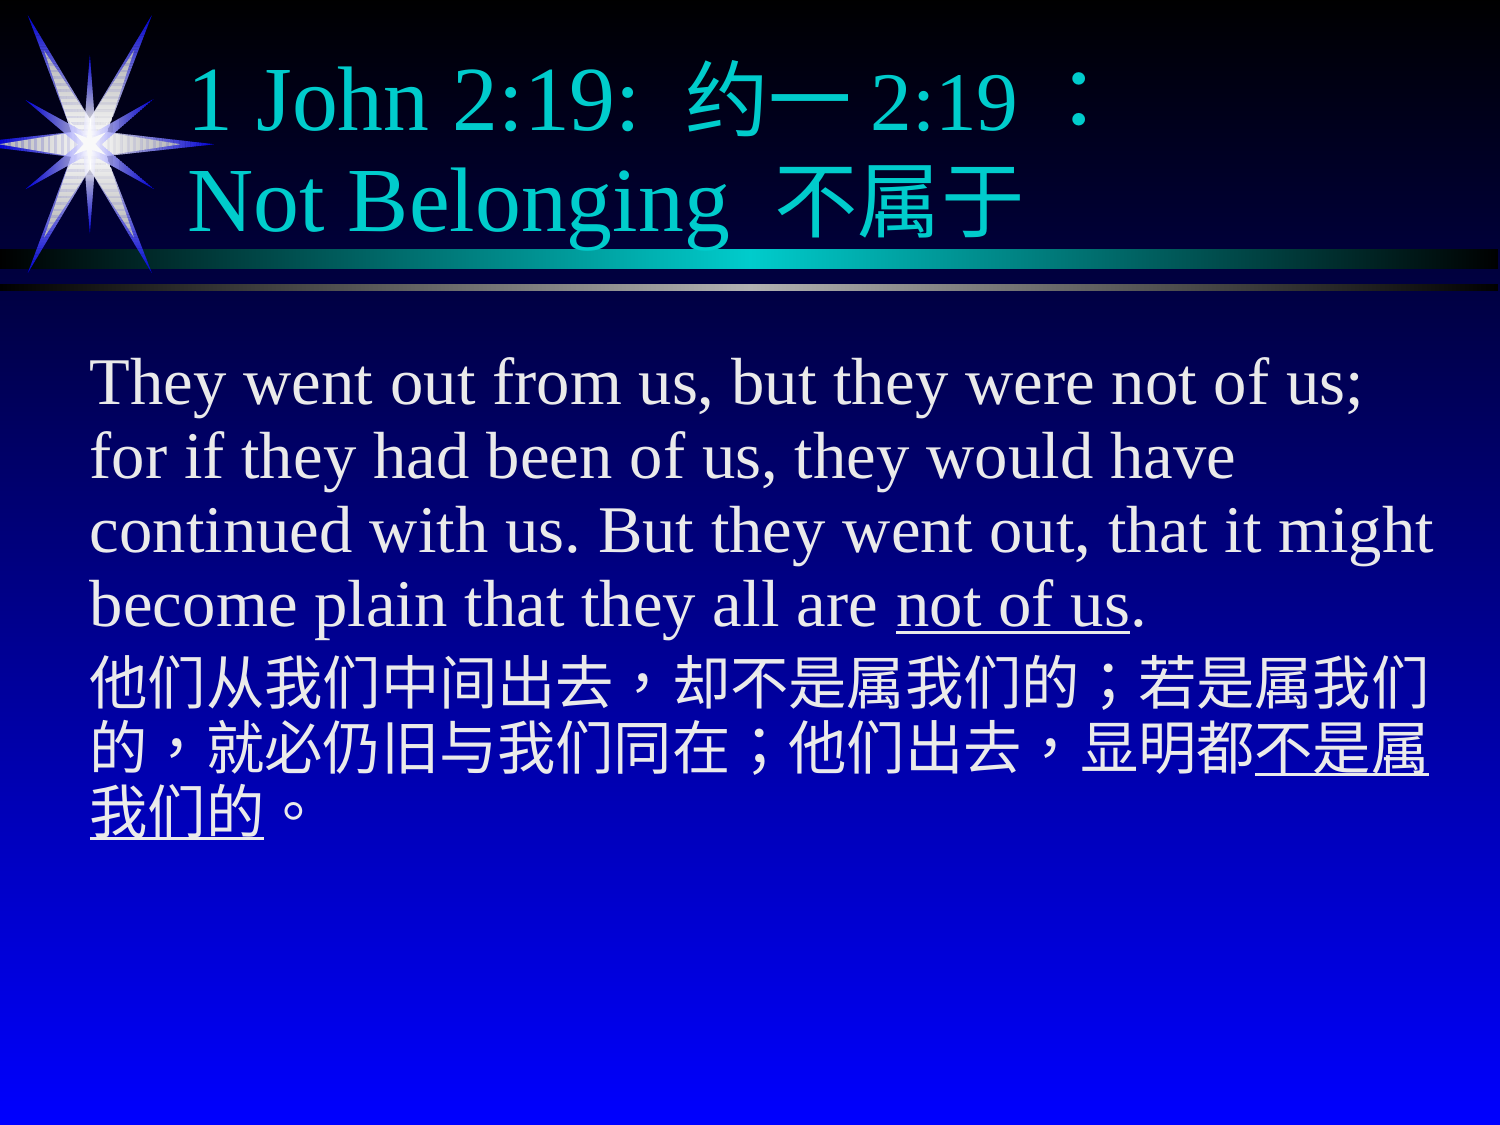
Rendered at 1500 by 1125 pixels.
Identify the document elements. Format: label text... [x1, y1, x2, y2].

title 1 John 2:19: 约一2:19： Not Belonging 不属于 [187, 47, 1463, 253]
text_box They went out from us, but they were not of us; for if they had been of us, they would have continued with us. But they went out, that it might become plain that they all are not of us. 他们从我们中间出去，却不是属我们的；若是属我们的，就必仍旧与我们同在；他们出去，显明都不是属我们的。 [75, 337, 1463, 956]
